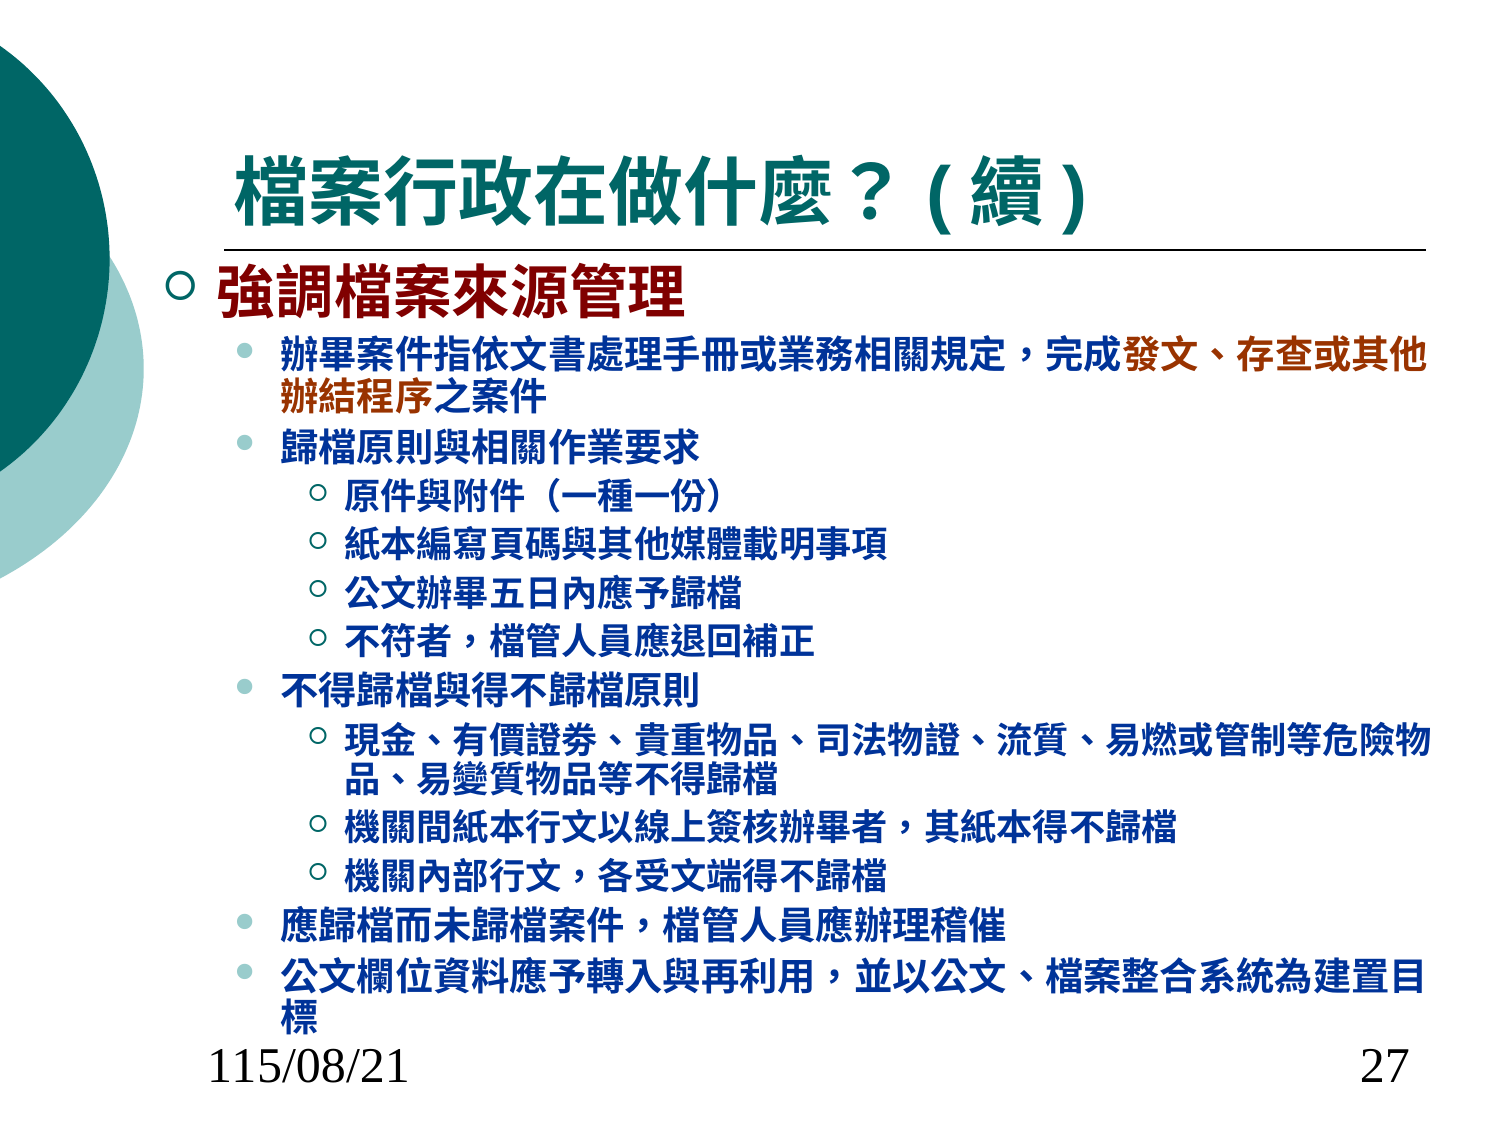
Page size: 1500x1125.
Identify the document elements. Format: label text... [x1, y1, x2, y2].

list 強調檔案來源管理 辦畢案件指依文書處理手冊或業務相關規定，完成發文、存查或其他辦結程序之案件 歸檔原則與相關作業要求 原件與附件（一種一份） 紙本編寫頁碼與其他媒體載明事項 公文辦畢五日內應予歸檔 不符者，檔管人員應退回補正 不得歸檔與得不歸檔原則 現金、有價證劵、貴重物品、司法物證、流質、易燃或管制等危險物品、易變質物品等不得歸檔 機關間紙本行文以線上簽核辦畢者，其紙本得不歸檔 機關內部行文，各受文端得不歸檔 應歸檔而未歸檔案件，檔管人員應辦理稽催 公文欄位資料應予轉入與再利用，並以公文、檔案整合系統為建置目標 [147, 255, 1459, 1051]
title 檔案行政在做什麼？(續) [218, 90, 1412, 243]
